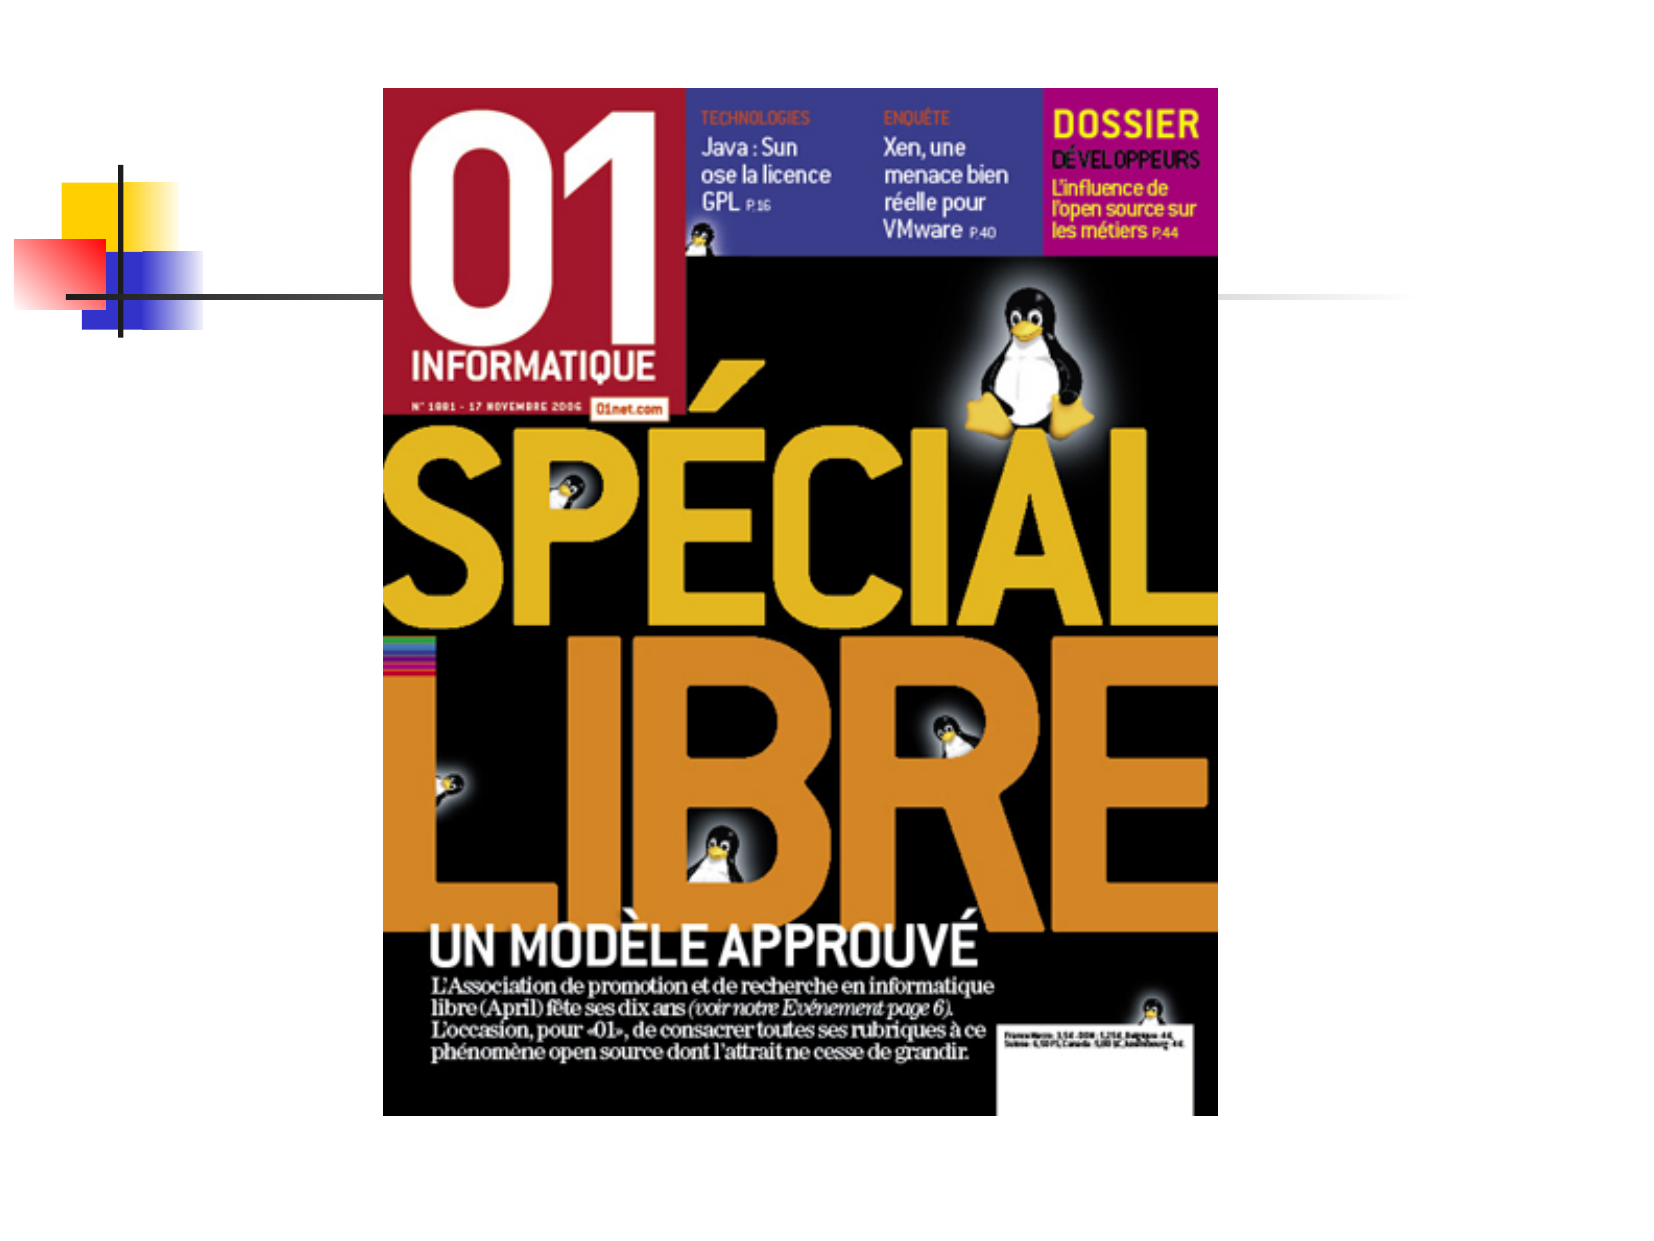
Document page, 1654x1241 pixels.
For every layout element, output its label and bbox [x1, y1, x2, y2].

picture [383, 88, 1218, 1116]
